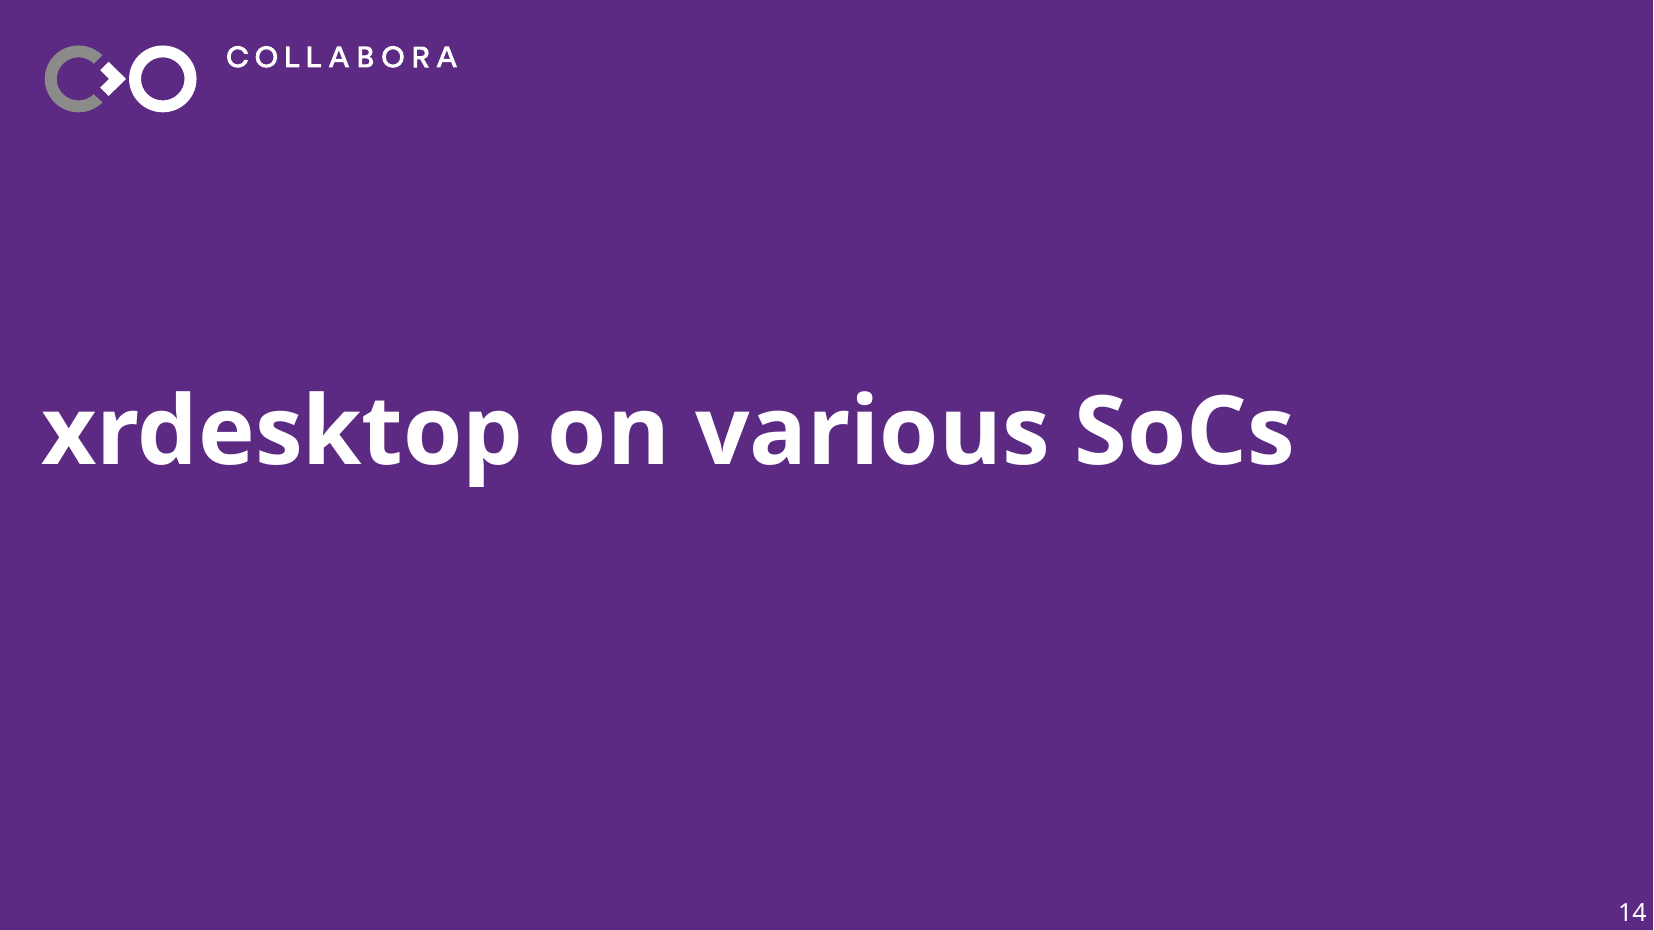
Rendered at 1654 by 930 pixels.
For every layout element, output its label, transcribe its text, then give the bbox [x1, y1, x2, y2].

title xrdesktop on various SoCs [41, 371, 1529, 484]
